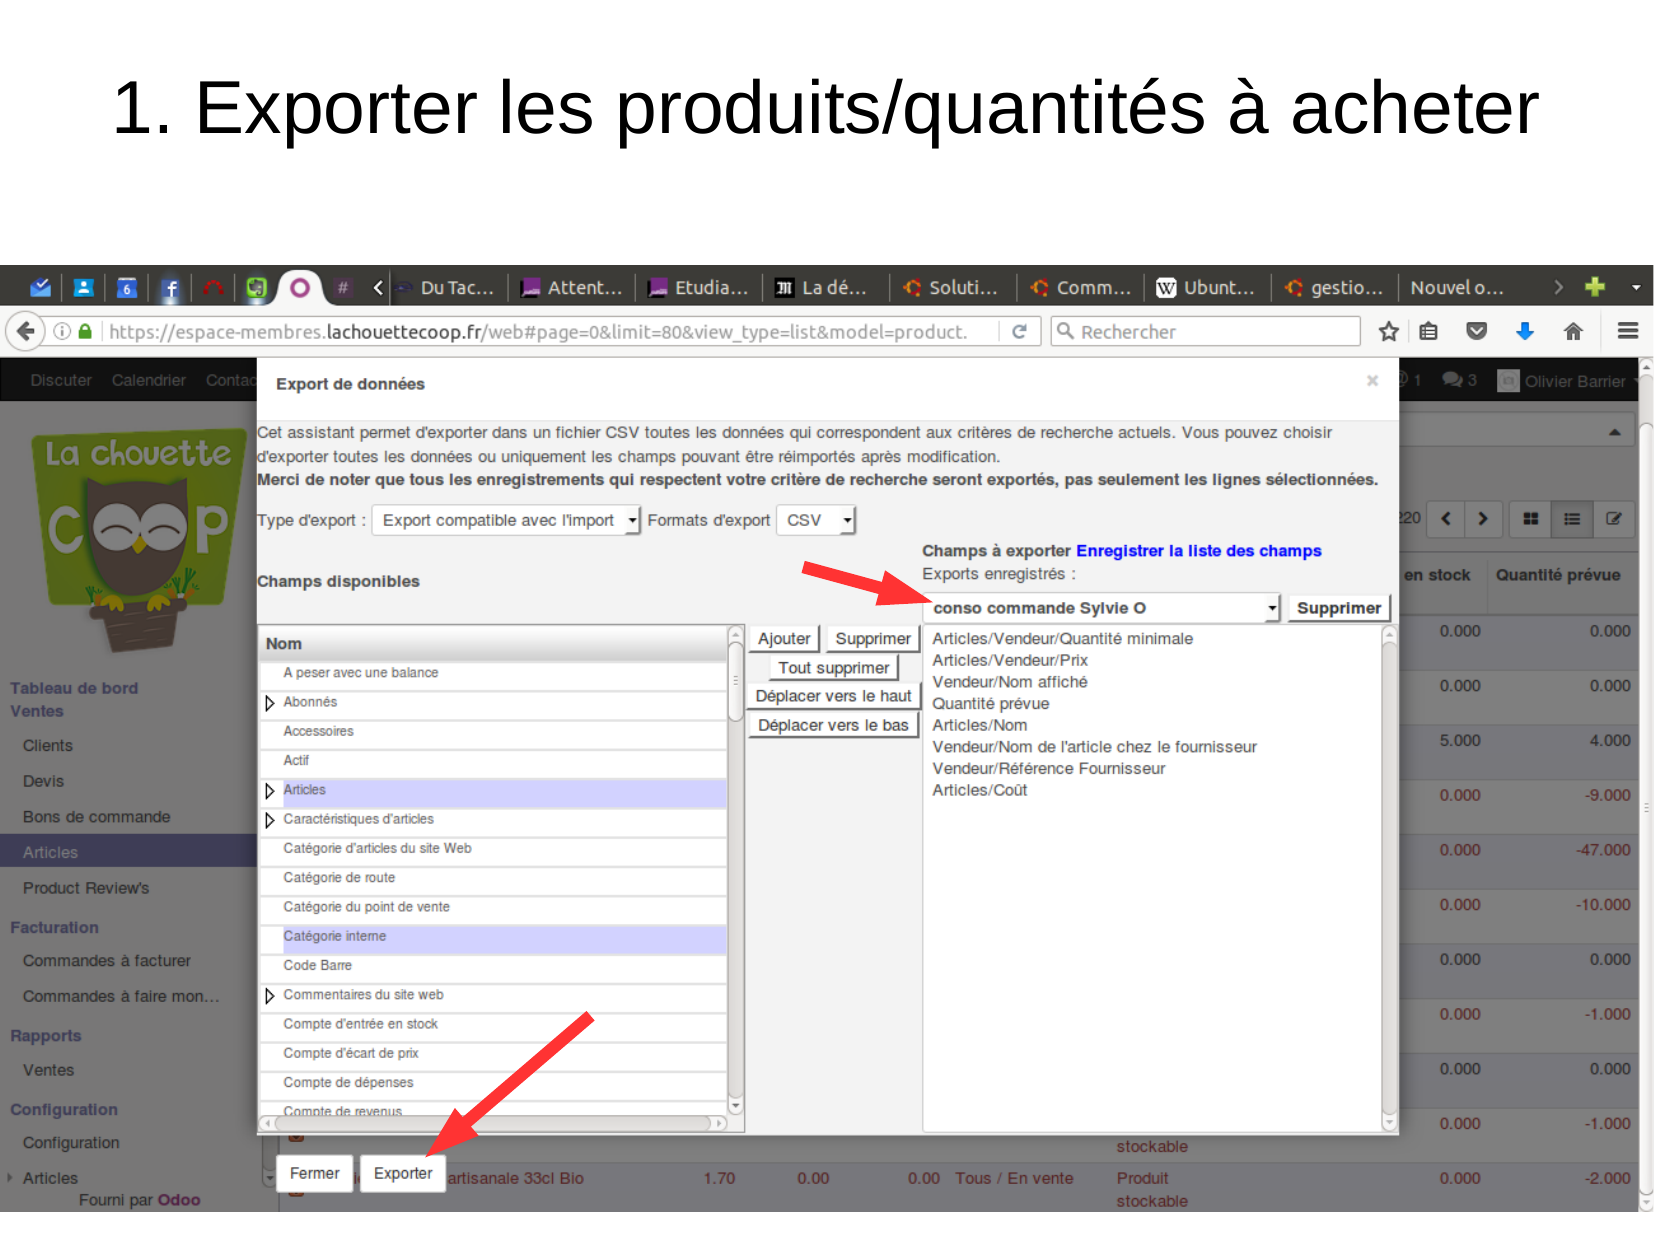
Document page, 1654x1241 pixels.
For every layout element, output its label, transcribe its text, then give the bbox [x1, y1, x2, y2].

picture [0, 265, 1654, 1212]
title 1. Exporter les produits/quantités à acheter [82, 49, 1571, 166]
